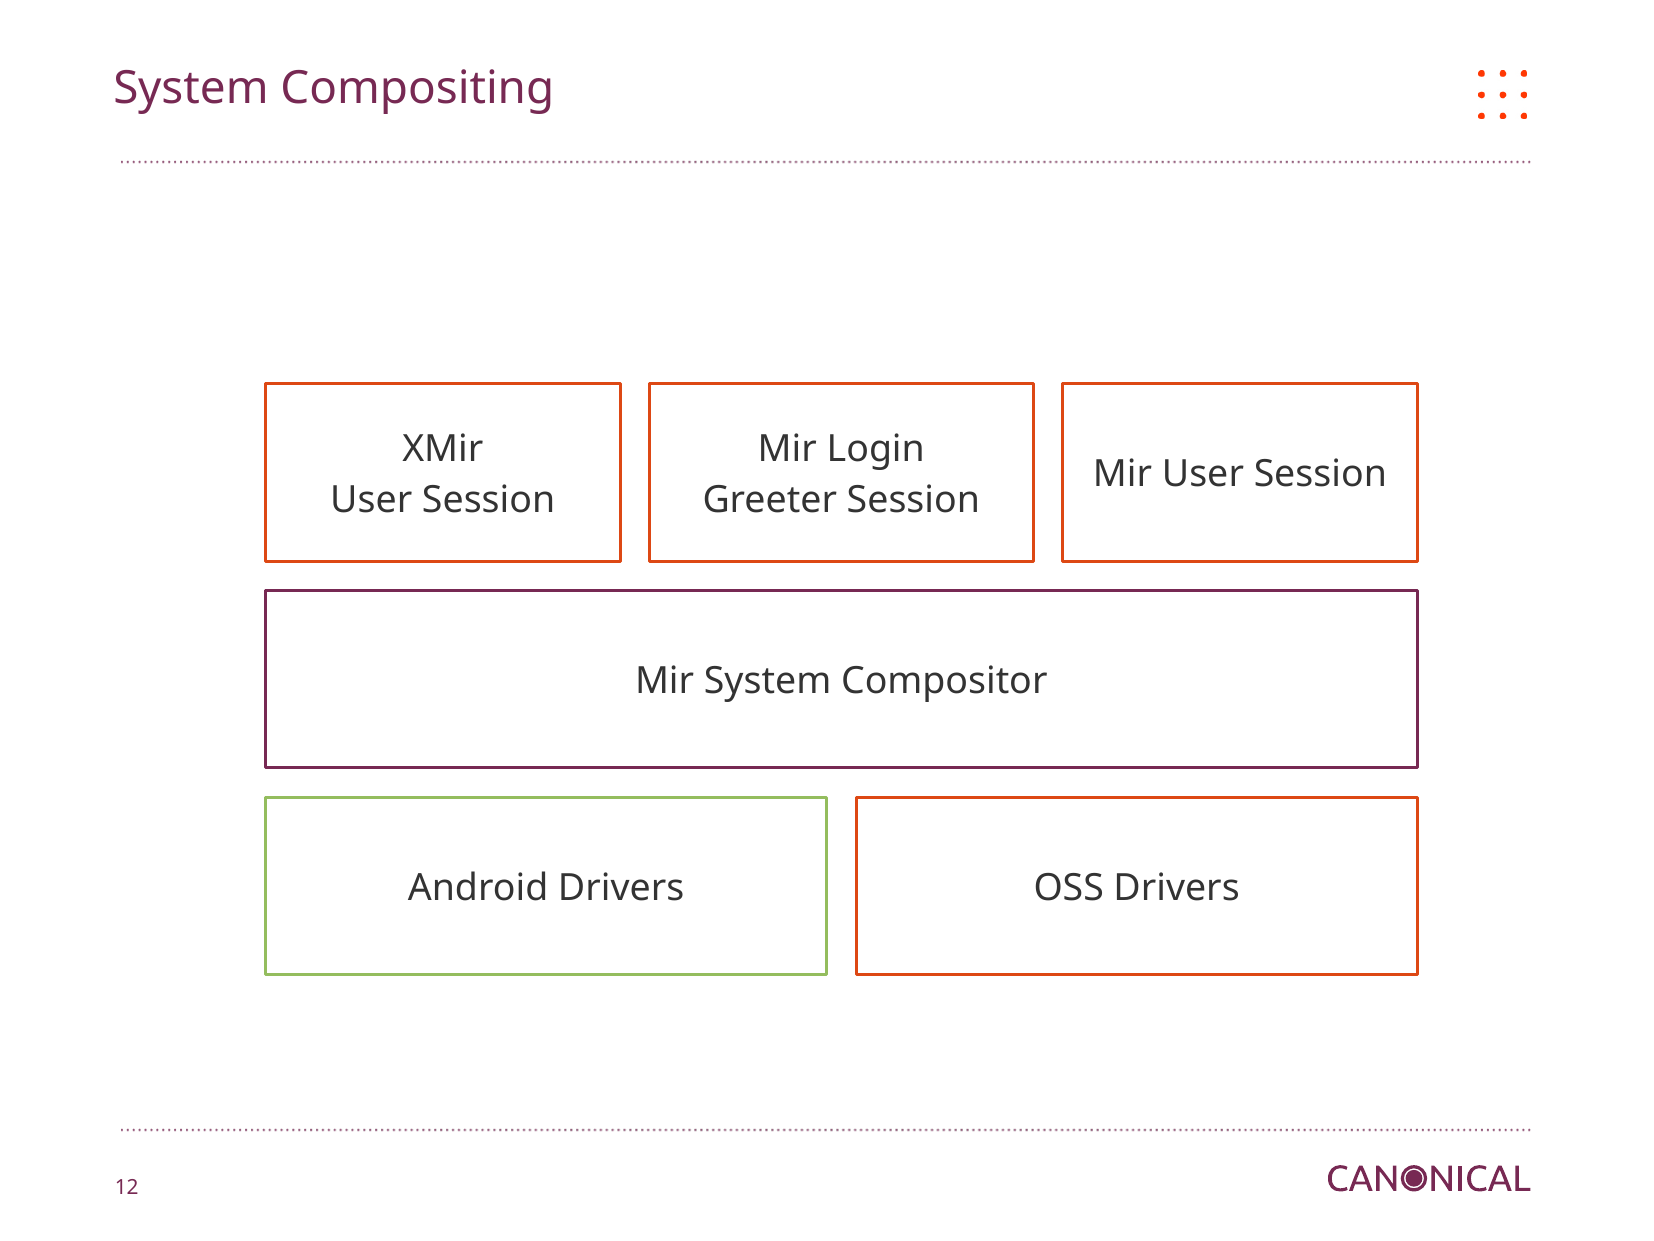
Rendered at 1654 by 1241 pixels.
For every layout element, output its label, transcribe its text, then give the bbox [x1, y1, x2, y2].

picture [111, 159, 1533, 166]
title System Compositing [113, 64, 1382, 107]
text_box Mir Login Greeter Session [649, 383, 1034, 562]
text_box XMir User Session [265, 383, 621, 562]
text_box Android Drivers [265, 797, 827, 975]
picture [1478, 70, 1527, 119]
picture [111, 1127, 1533, 1134]
text_box Mir System Compositor [265, 590, 1418, 768]
text_box Mir User Session [1062, 383, 1418, 562]
text_box OSS Drivers [856, 797, 1418, 975]
